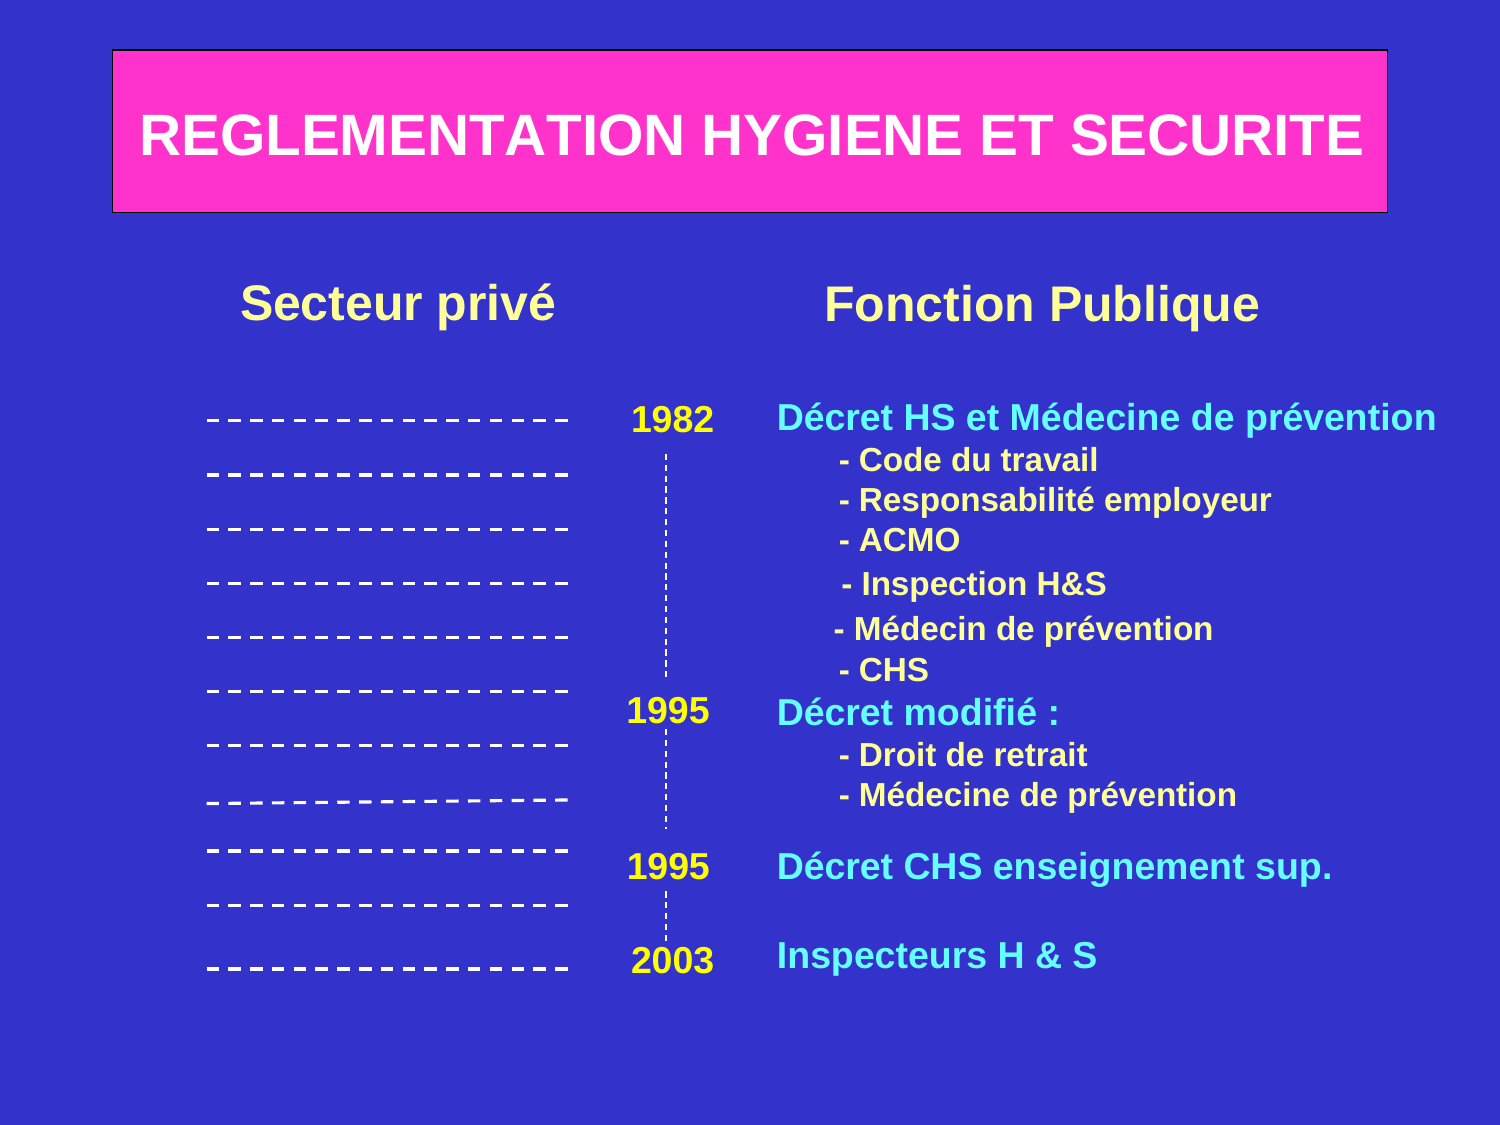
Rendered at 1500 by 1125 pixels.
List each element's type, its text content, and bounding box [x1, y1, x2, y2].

text_box 2003 [616, 928, 729, 990]
text_box 1995 [611, 678, 726, 740]
text_box Décret HS et Médecine de prévention - Code du travail - Responsabilité employeur - ACMO - Inspection H&S - Médecin de prévention - CHS Décret modifié : - Droit de retrait - Médecine de prévention Décret CHS enseignement sup. Inspecteurs H & S [762, 385, 1452, 985]
text_box Secteur privé [225, 262, 572, 338]
text_box 1982 [616, 387, 729, 448]
text_box [112, 49, 1388, 213]
text_box Fonction Publique [809, 264, 1276, 340]
text_box 1995 [612, 834, 725, 896]
text_box REGLEMENTATION HYGIENE ET SECURITE [125, 89, 1401, 176]
